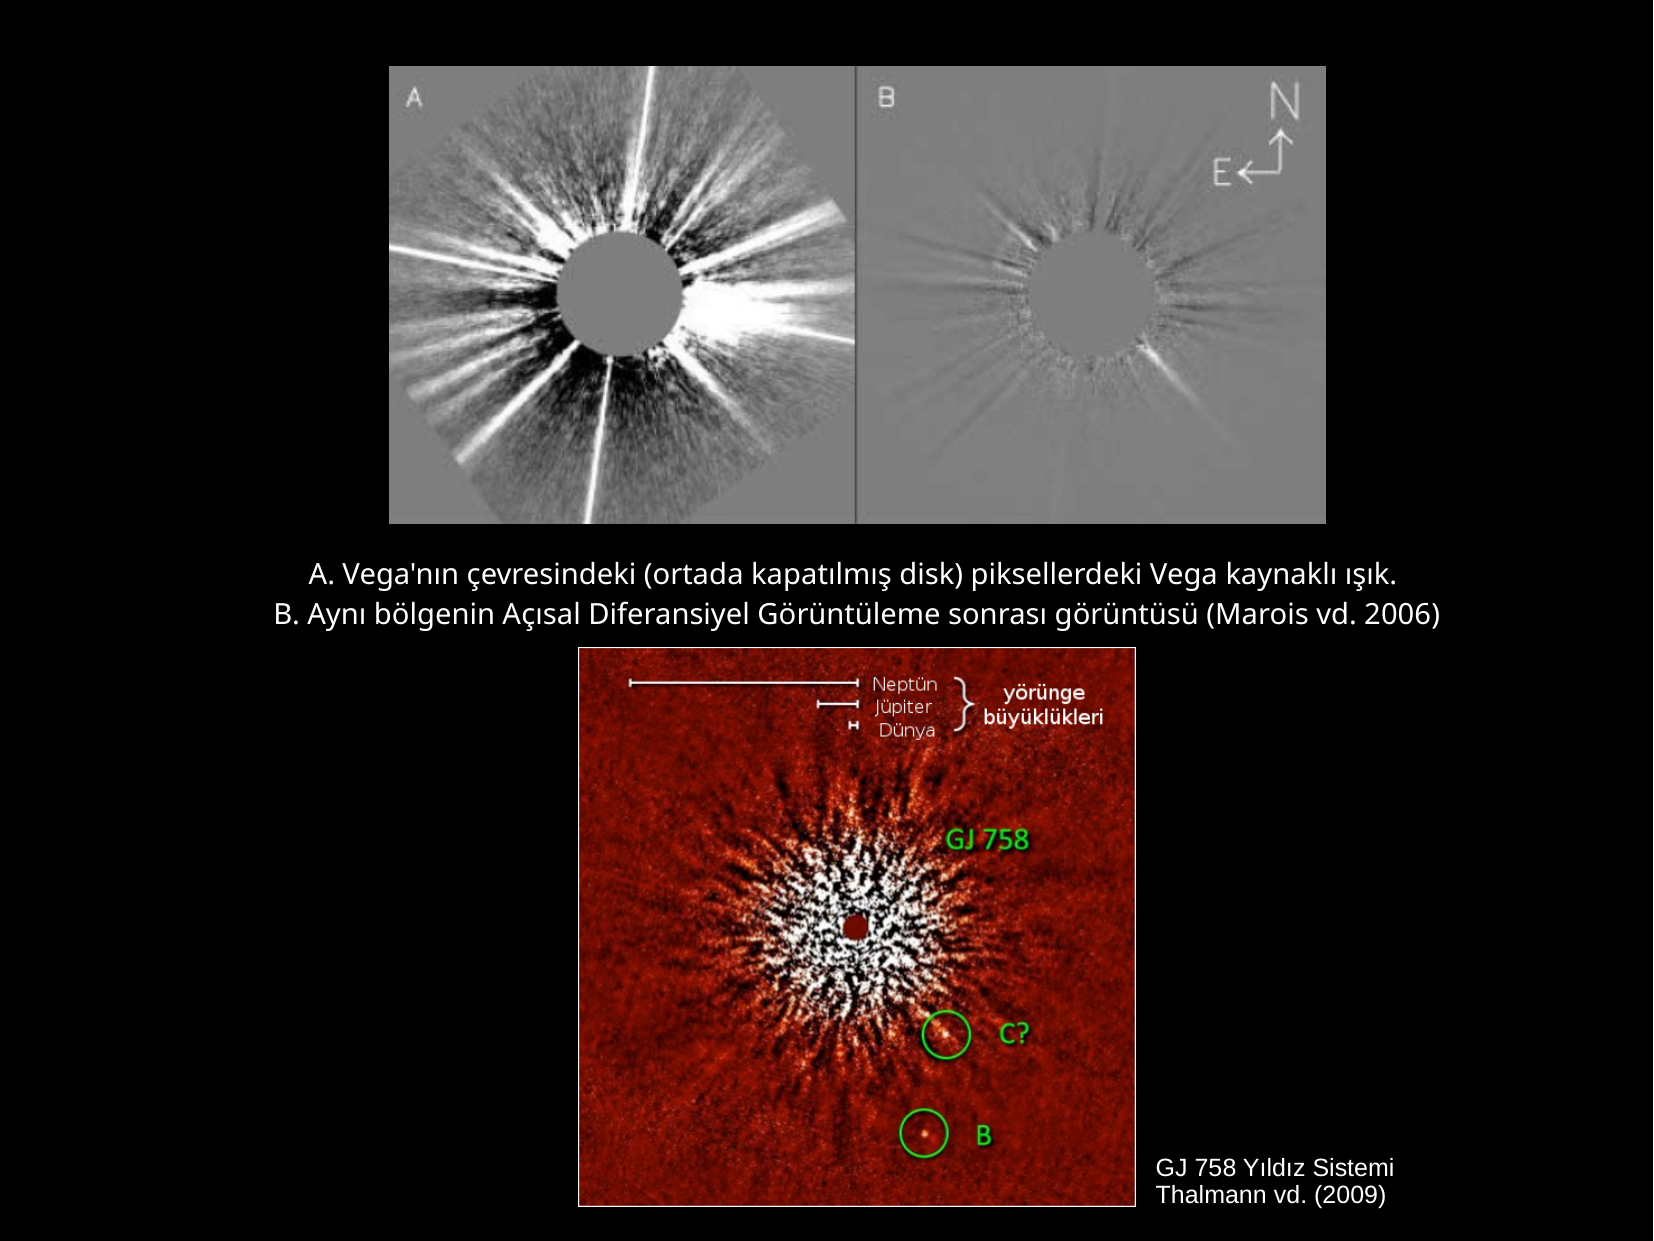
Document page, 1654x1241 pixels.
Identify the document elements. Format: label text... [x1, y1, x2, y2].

picture [578, 647, 1136, 1207]
picture [389, 66, 1326, 524]
text_box A. Vega'nın çevresindeki (ortada kapatılmış disk) piksellerdeki Vega kaynaklı ışık. B. Aynı bölgenin Açısal Diferansiyel Görüntüleme sonrası görüntüsü (Marois vd. 2006) [160, 546, 1554, 645]
text_box GJ 758 Yıldız Sistemi Thalmann vd. (2009) [1140, 1145, 1575, 1218]
